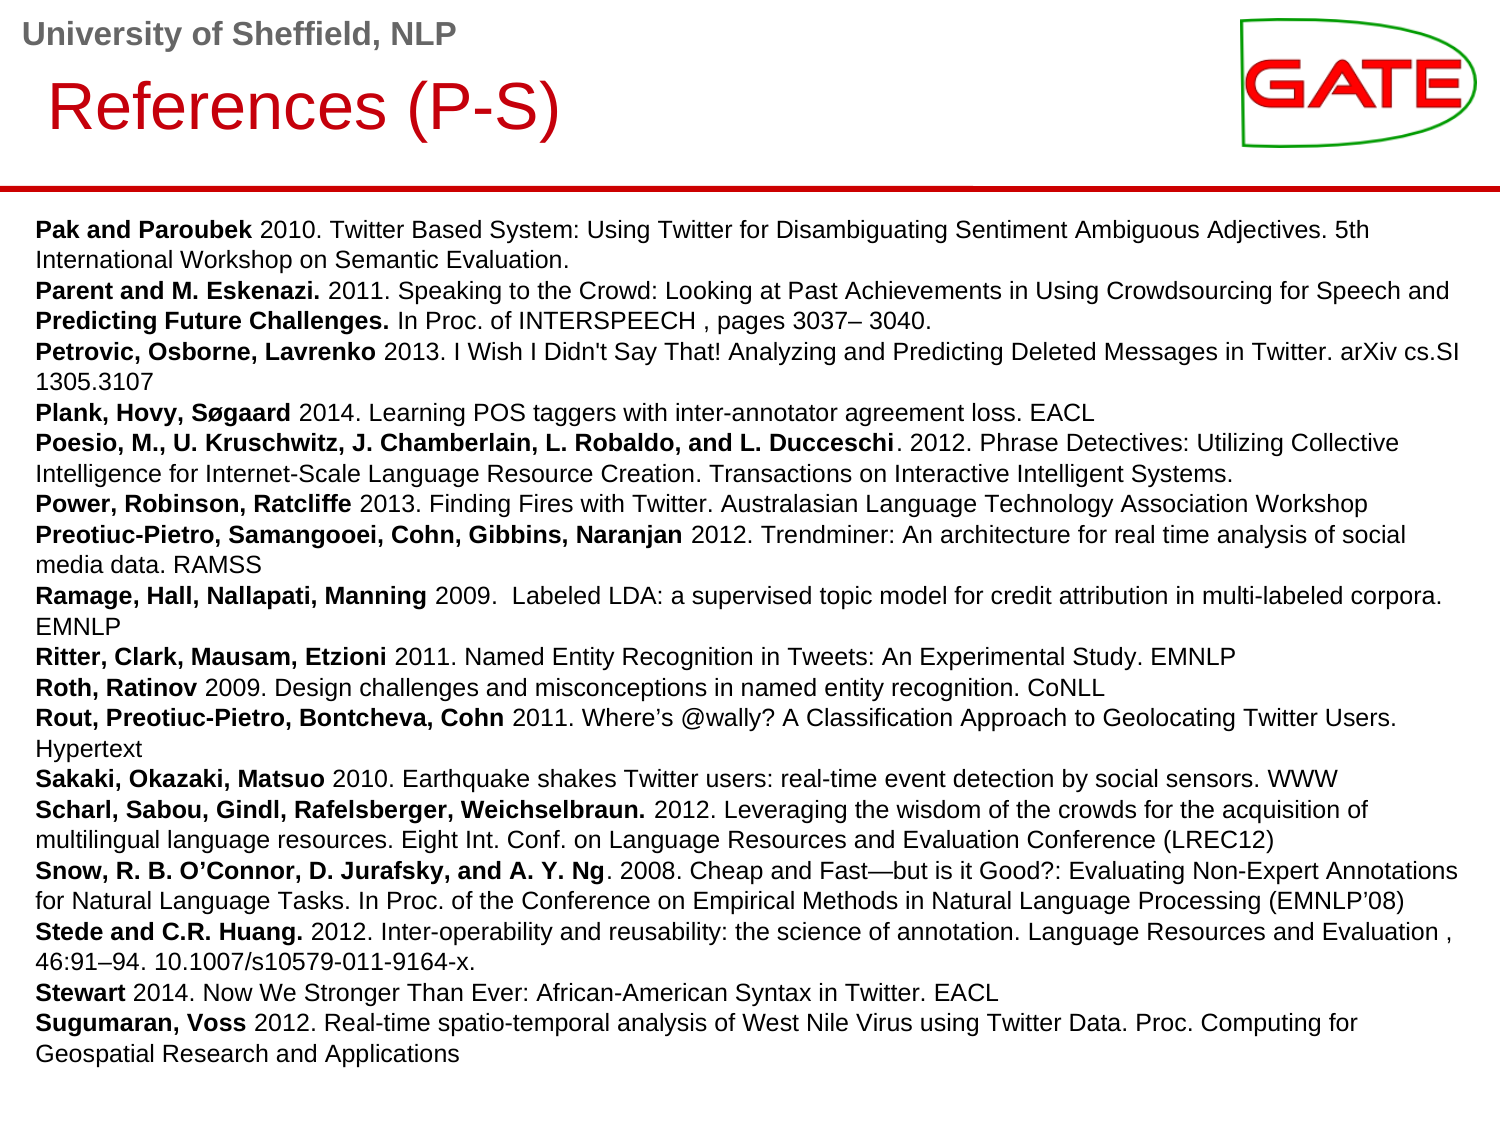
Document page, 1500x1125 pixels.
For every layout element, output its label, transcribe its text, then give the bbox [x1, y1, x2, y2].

text_box Pak and Paroubek 2010. Twitter Based System: Using Twitter for Disambiguating Sentiment Ambiguous Adjectives. 5th International Workshop on Semantic Evaluation. Parent and M. Eskenazi. 2011. Speaking to the Crowd: Looking at Past Achievements in Using Crowdsourcing for Speech and Predicting Future Challenges. In Proc. of INTERSPEECH , pages 3037– 3040. Petrovic, Osborne, Lavrenko 2013. I Wish I Didn't Say That! Analyzing and Predicting Deleted Messages in Twitter. arXiv cs.SI 1305.3107 Plank, Hovy, Søgaard 2014. Learning POS taggers with inter-annotator agreement loss. EACL Poesio, M., U. Kruschwitz, J. Chamberlain, L. Robaldo, and L. Ducceschi. 2012. Phrase Detectives: Utilizing Collective Intelligence for Internet-Scale Language Resource Creation. Transactions on Interactive Intelligent Systems. Power, Robinson, Ratcliffe 2013. Finding Fires with Twitter. Australasian Language Technology Association Workshop Preotiuc-Pietro, Samangooei, Cohn, Gibbins, Naranjan 2012. Trendminer: An architecture for real time analysis of social media data. RAMSS Ramage, Hall, Nallapati, Manning 2009. Labeled LDA: a supervised topic model for credit attribution in multi-labeled corpora. EMNLP Ritter, Clark, Mausam, Etzioni 2011. Named Entity Recognition in Tweets: An Experimental Study. EMNLP Roth, Ratinov 2009. Design challenges and misconceptions in named entity recognition. CoNLL Rout, Preotiuc-Pietro, Bontcheva, Cohn 2011. Where’s @wally? A Classification Approach to Geolocating Twitter Users. Hypertext Sakaki, Okazaki, Matsuo 2010. Earthquake shakes Twitter users: real-time event detection by social sensors. WWW Scharl, Sabou, Gindl, Rafelsberger, Weichselbraun. 2012. Leveraging the wisdom of the crowds for the acquisition of multilingual language resources. Eight Int. Conf. on Language Resources and Evaluation Conference (LREC12) Snow, R. B. O’Connor, D. Jurafsky, and A. Y. Ng. 2008. Cheap and Fast—but is it Good?: Evaluating Non-Expert Annotations for Natural Language Tasks. In Proc. of the Conference on Empirical Methods in Natural Language Processing (EMNLP’08) Stede and C.R. Huang. 2012. Inter-operability and reusability: the science of annotation. Language Resources and Evaluation , 46:91–94. 10.1007/s10579-011-9164-x. Stewart 2014. Now We Stronger Than Ever: African-American Syntax in Twitter. EACL Sugumaran, Voss 2012. Real-time spatio-temporal analysis of West Nile Virus using Twitter Data. Proc. Computing for Geospatial Research and Applications [35, 212, 1477, 1064]
picture [1240, 18, 1477, 148]
text_box References (P-S) [47, 47, 1267, 168]
